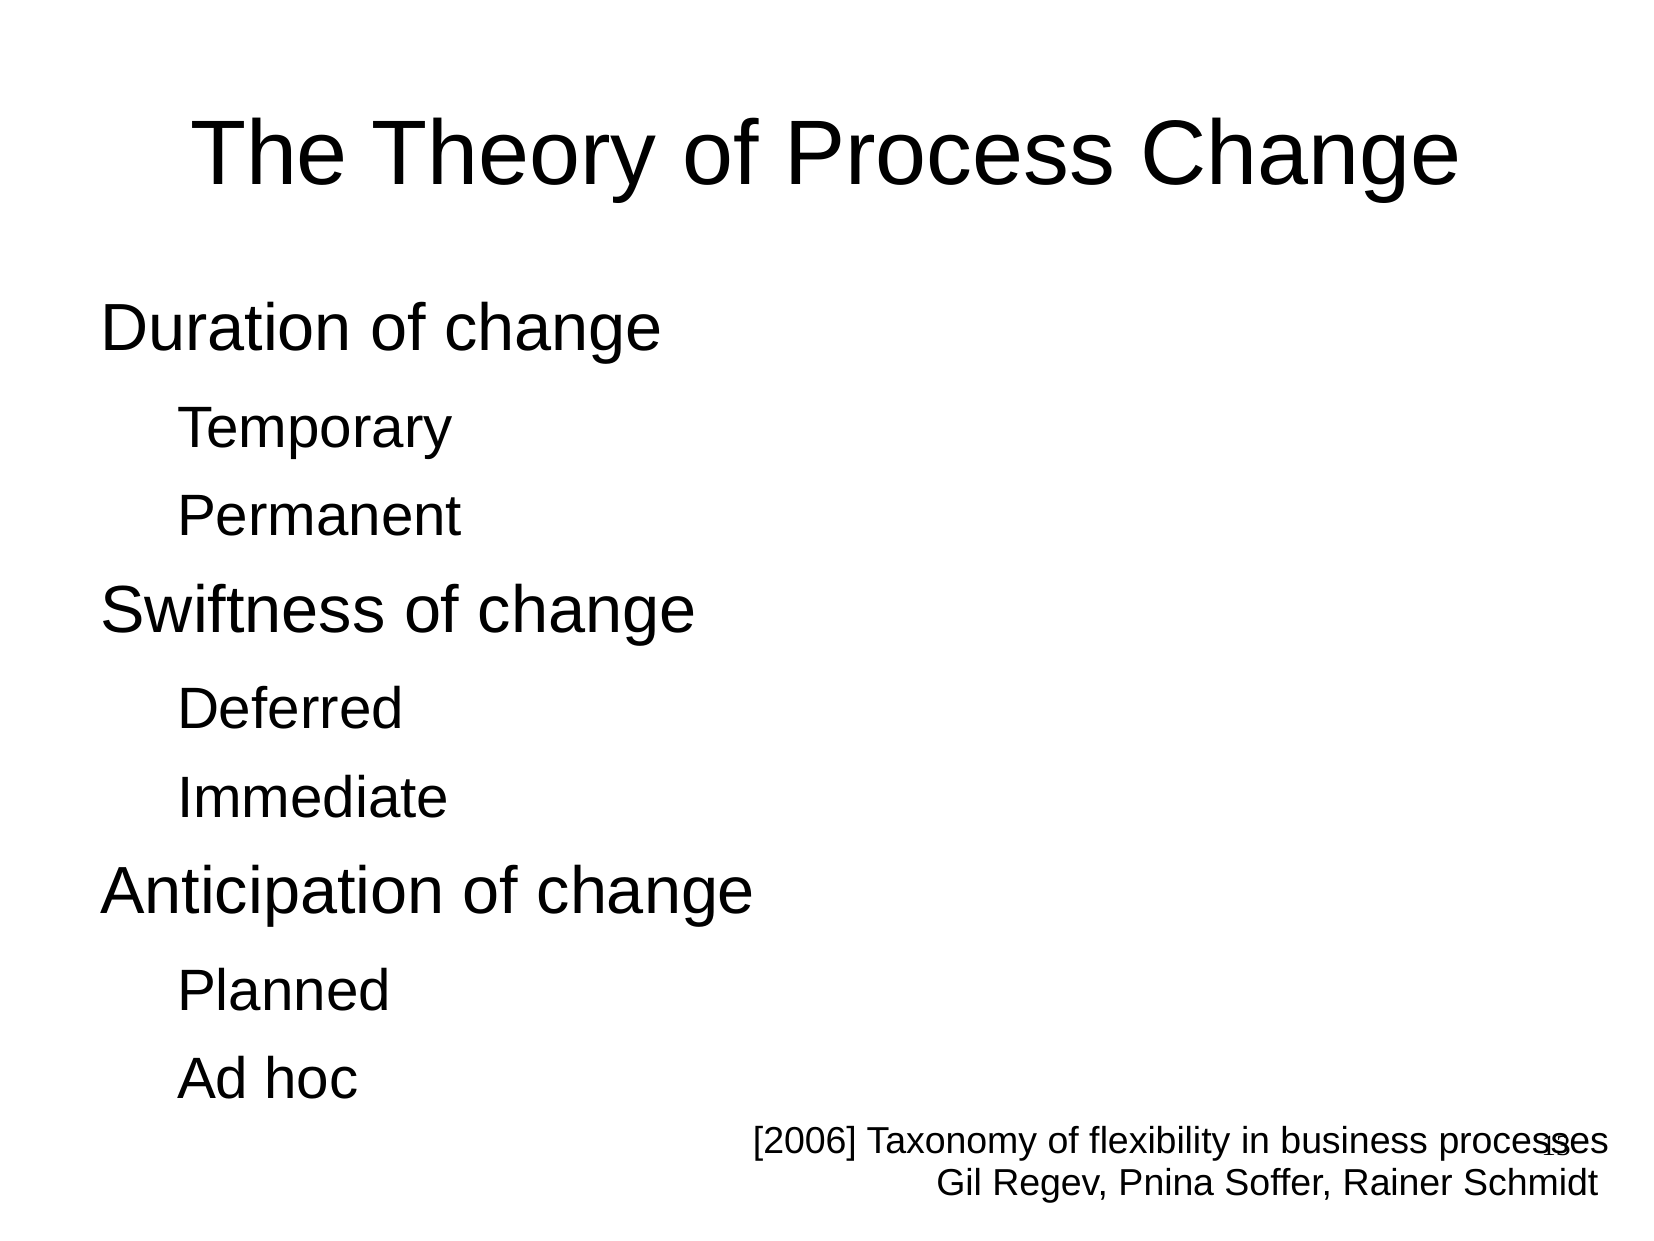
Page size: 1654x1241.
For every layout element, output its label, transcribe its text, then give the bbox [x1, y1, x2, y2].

title The Theory of Process Change [82, 49, 1571, 257]
text_box [2006] Taxonomy of flexibility in business processes Gil Regev, Pnina Soffer, Rainer Schmidt [738, 1111, 1625, 1211]
list Duration of change Temporary Permanent Swiftness of change Deferred Immediate Anticipation of change Planned Ad hoc [82, 290, 1571, 1112]
